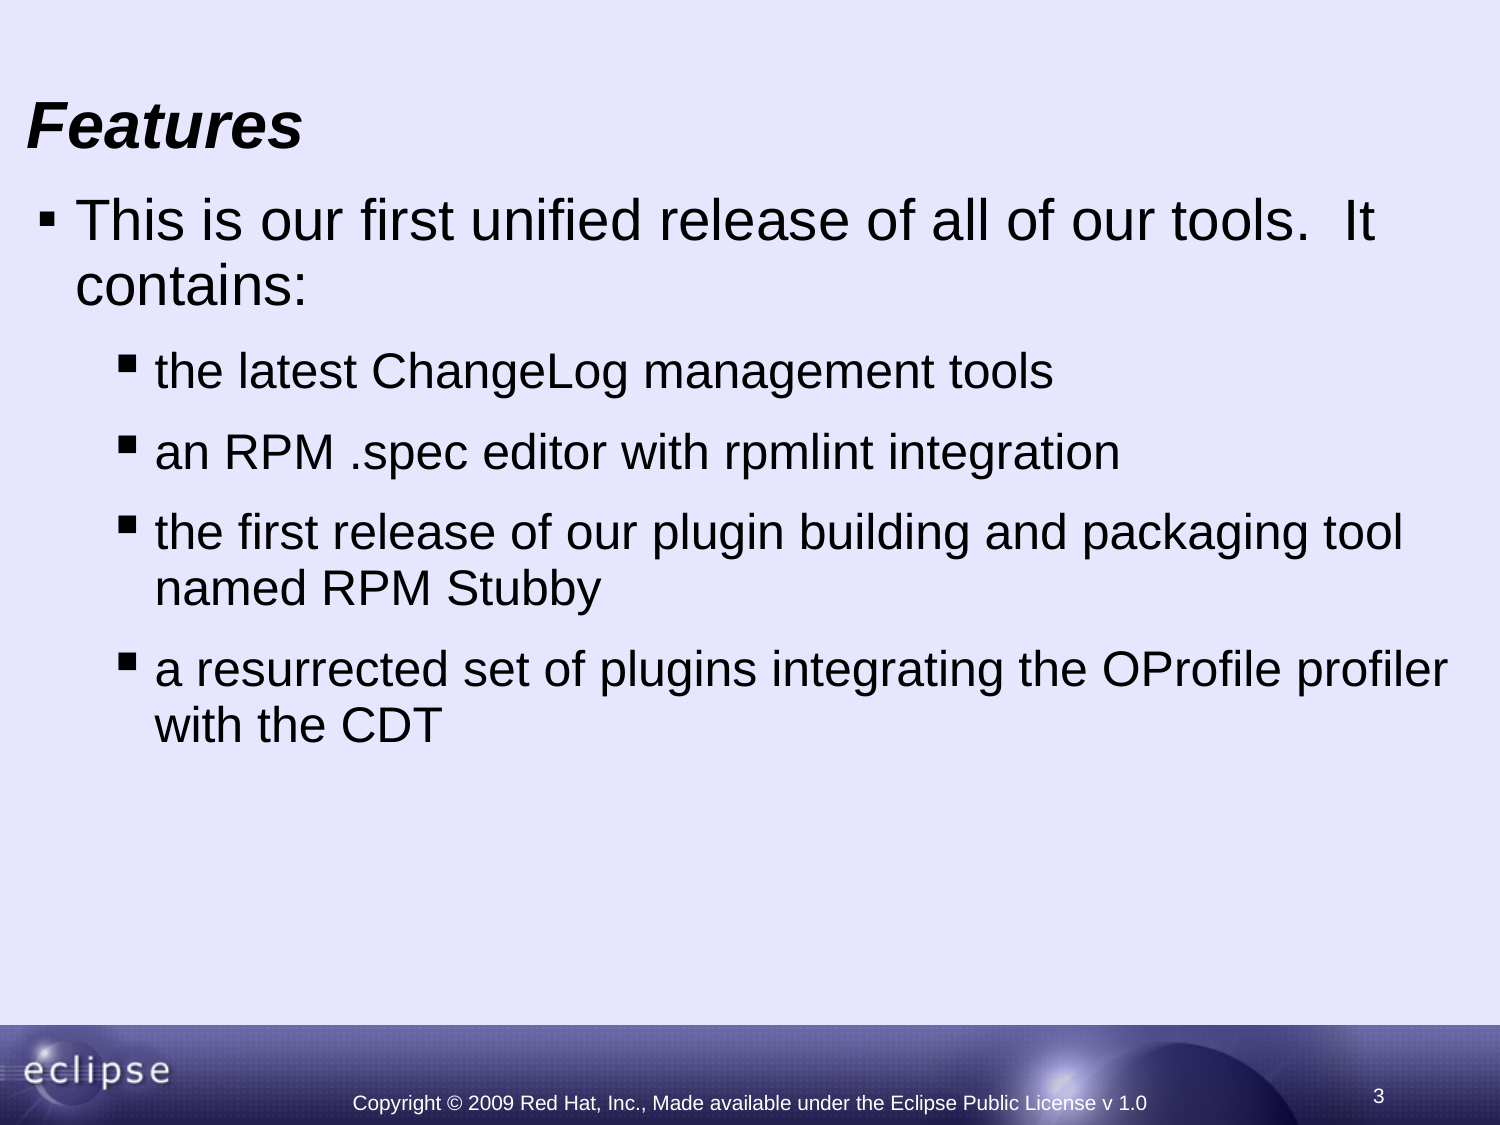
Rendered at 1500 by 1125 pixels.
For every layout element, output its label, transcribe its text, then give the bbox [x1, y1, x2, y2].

list This is our first unified release of all of our tools. It contains: the latest ChangeLog management tools an RPM .spec editor with rpmlint integration the first release of our plugin building and packaging tool named RPM Stubby a resurrected set of plugins integrating the OProfile profiler with the CDT [37, 187, 1463, 1021]
picture [0, 1025, 1500, 1125]
title Features [26, 84, 1474, 172]
